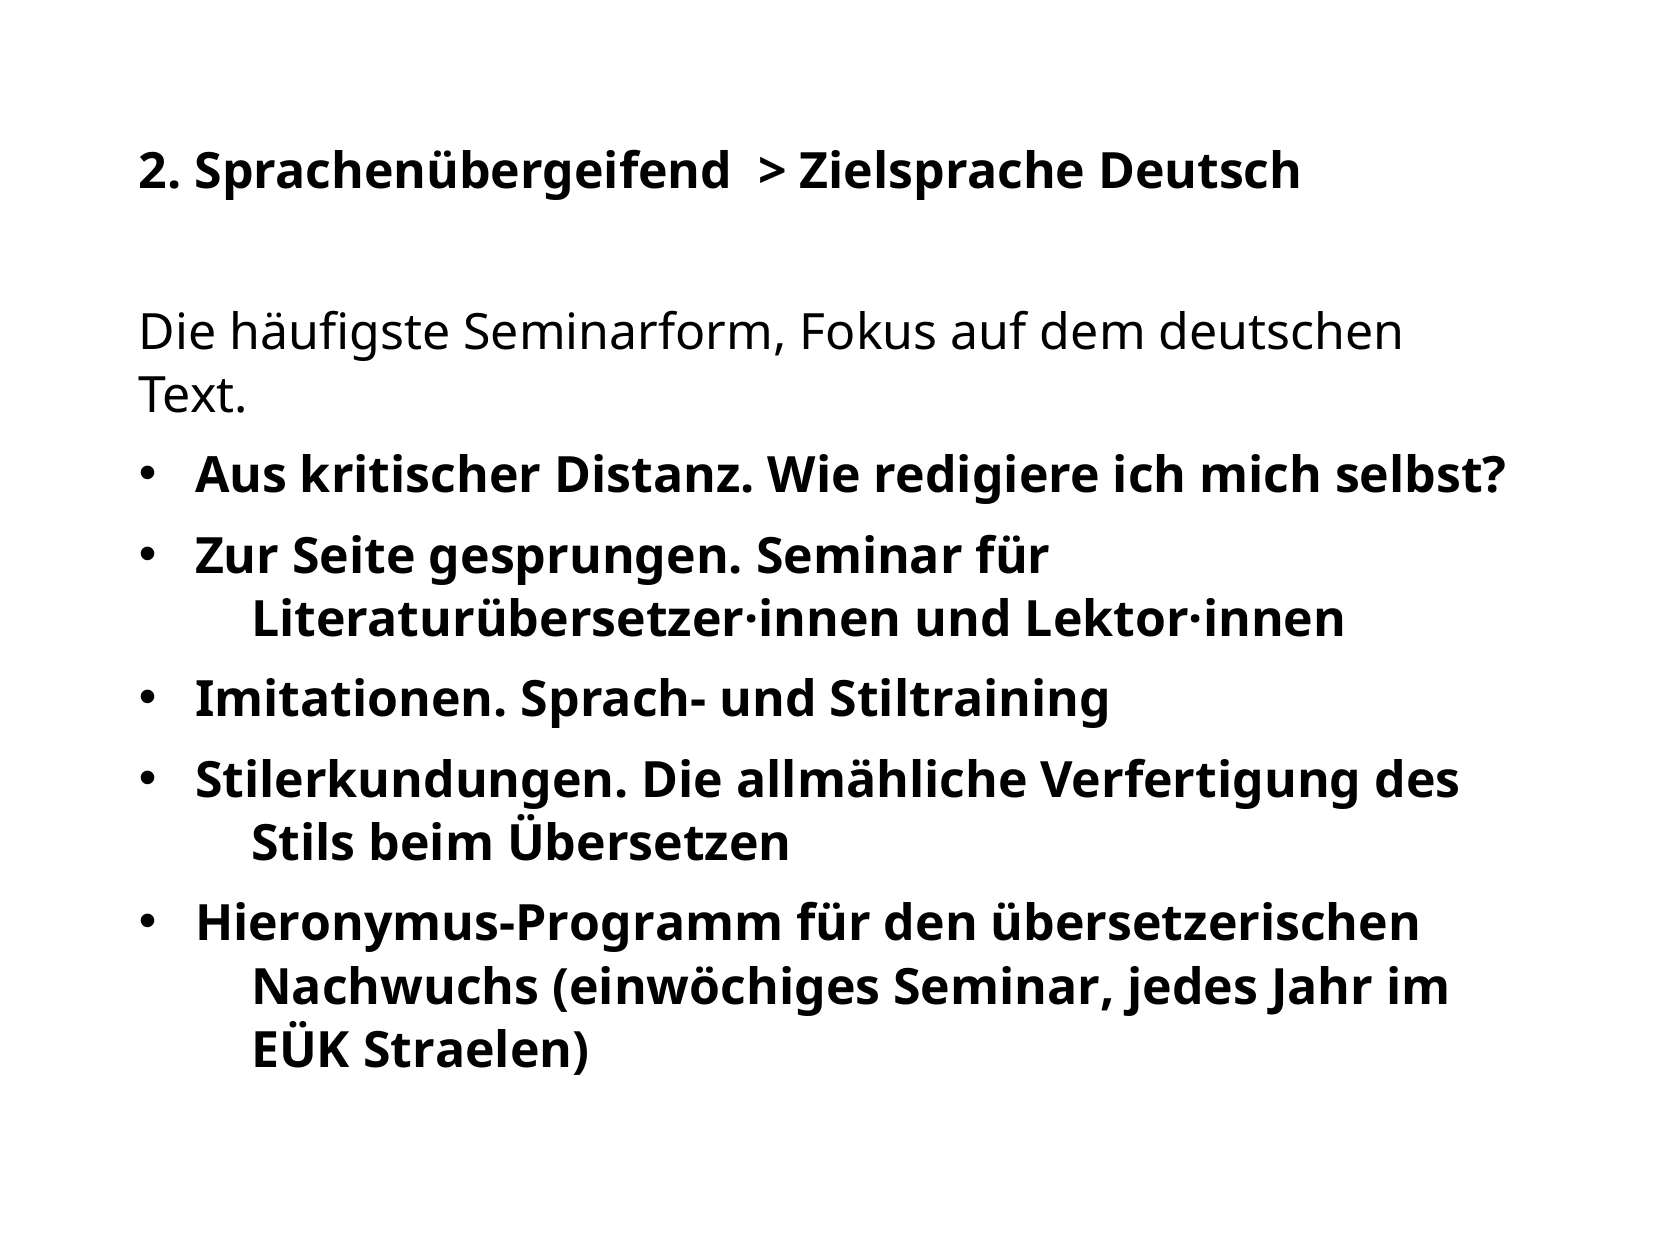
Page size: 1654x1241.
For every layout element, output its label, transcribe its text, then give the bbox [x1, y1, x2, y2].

text_box 2. Sprachenübergeifend > Zielsprache Deutsch Die häufigste Seminarform, Fokus auf dem deutschen Text. Aus kritischer Distanz. Wie redigiere ich mich selbst? Zur Seite gesprungen. Seminar für Literaturübersetzer·innen und Lektor·innen Imitationen. Sprach- und Stiltraining Stilerkundungen. Die allmähliche Verfertigung des Stils beim Übersetzen Hieronymus-Programm für den übersetzerischen Nachwuchs (einwöchiges Seminar, jedes Jahr im EÜK Straelen) [123, 127, 1535, 1026]
